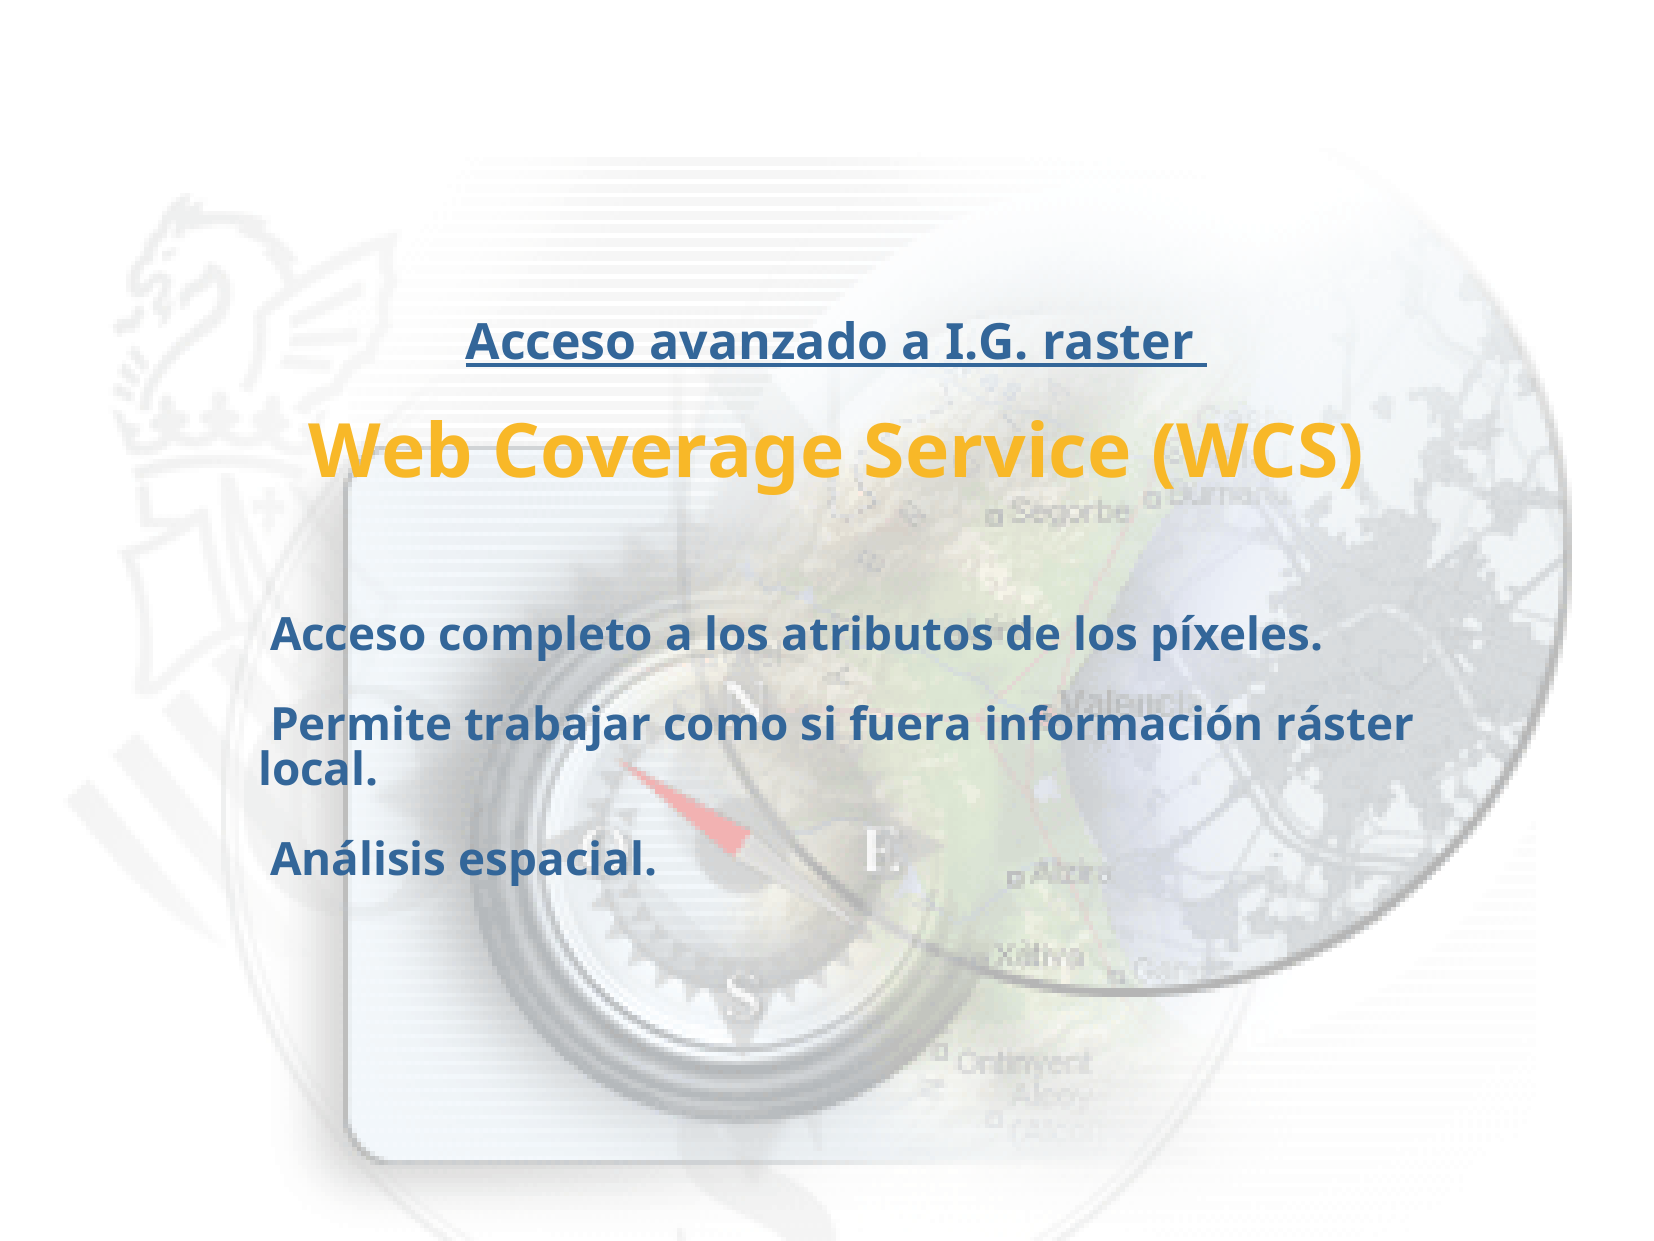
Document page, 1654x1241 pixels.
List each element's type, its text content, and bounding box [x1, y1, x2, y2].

text_box Acceso avanzado a I.G. raster Web Coverage Service (WCS) Acceso completo a los atributos de los píxeles. Permite trabajar como si fuera información ráster local. Análisis espacial. [243, 265, 1524, 1016]
